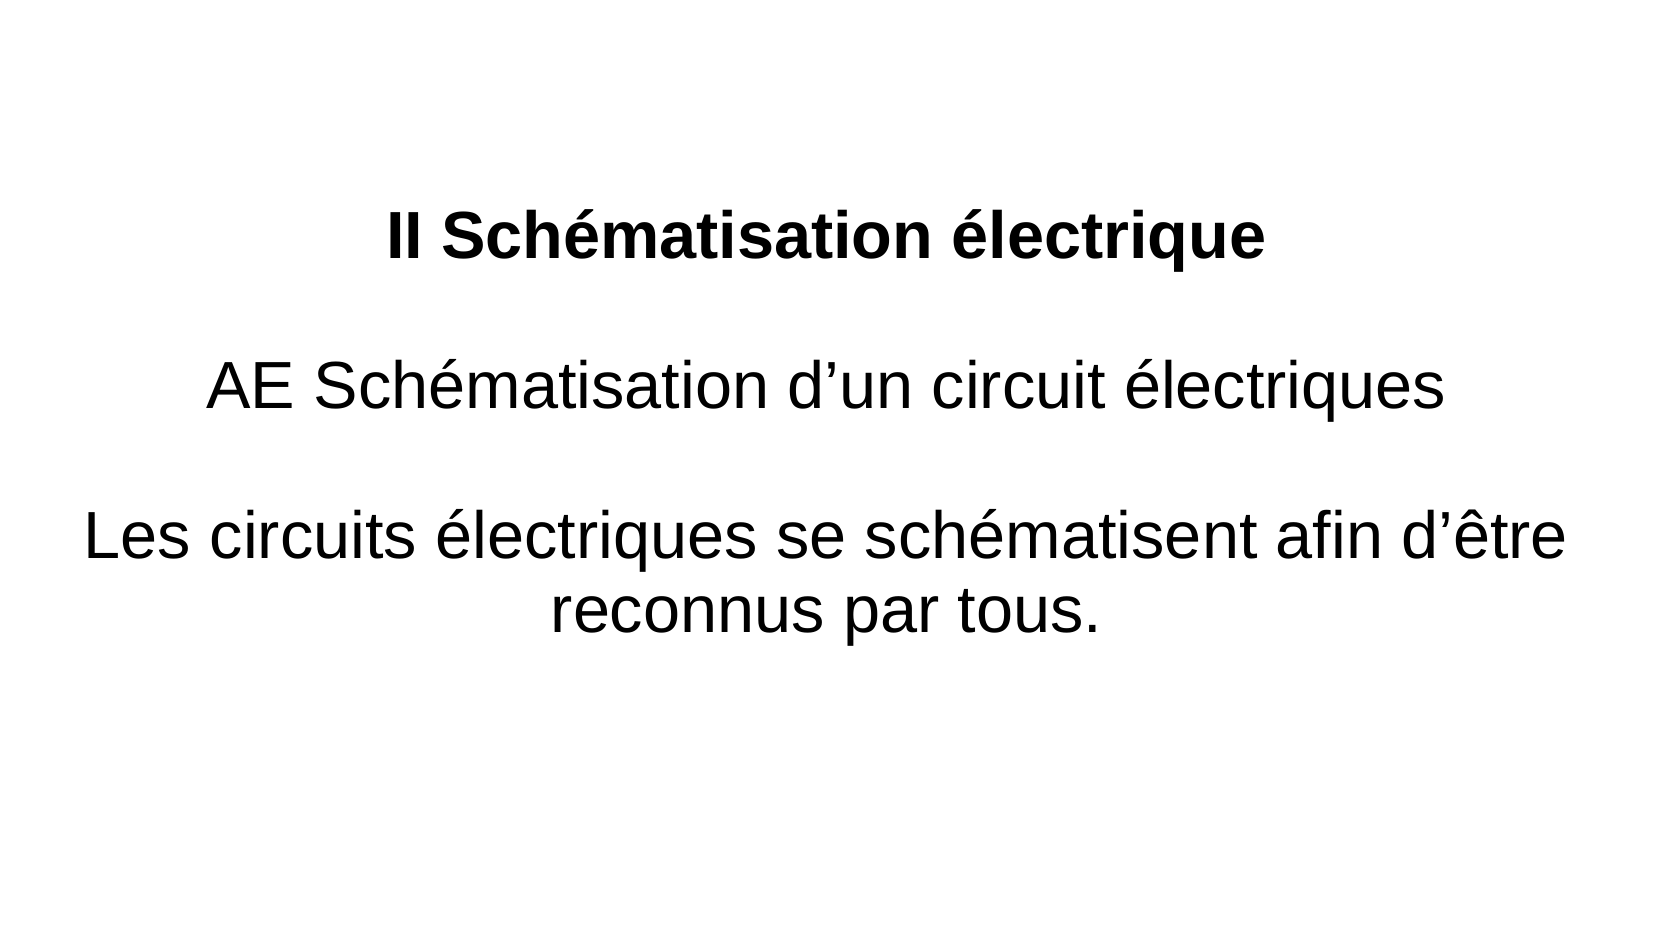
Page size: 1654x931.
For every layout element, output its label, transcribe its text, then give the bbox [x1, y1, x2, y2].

subtitle II Schématisation électrique AE Schématisation d’un circuit électriques Les circuits électriques se schématisent afin d’être reconnus par tous. [82, 88, 1571, 758]
